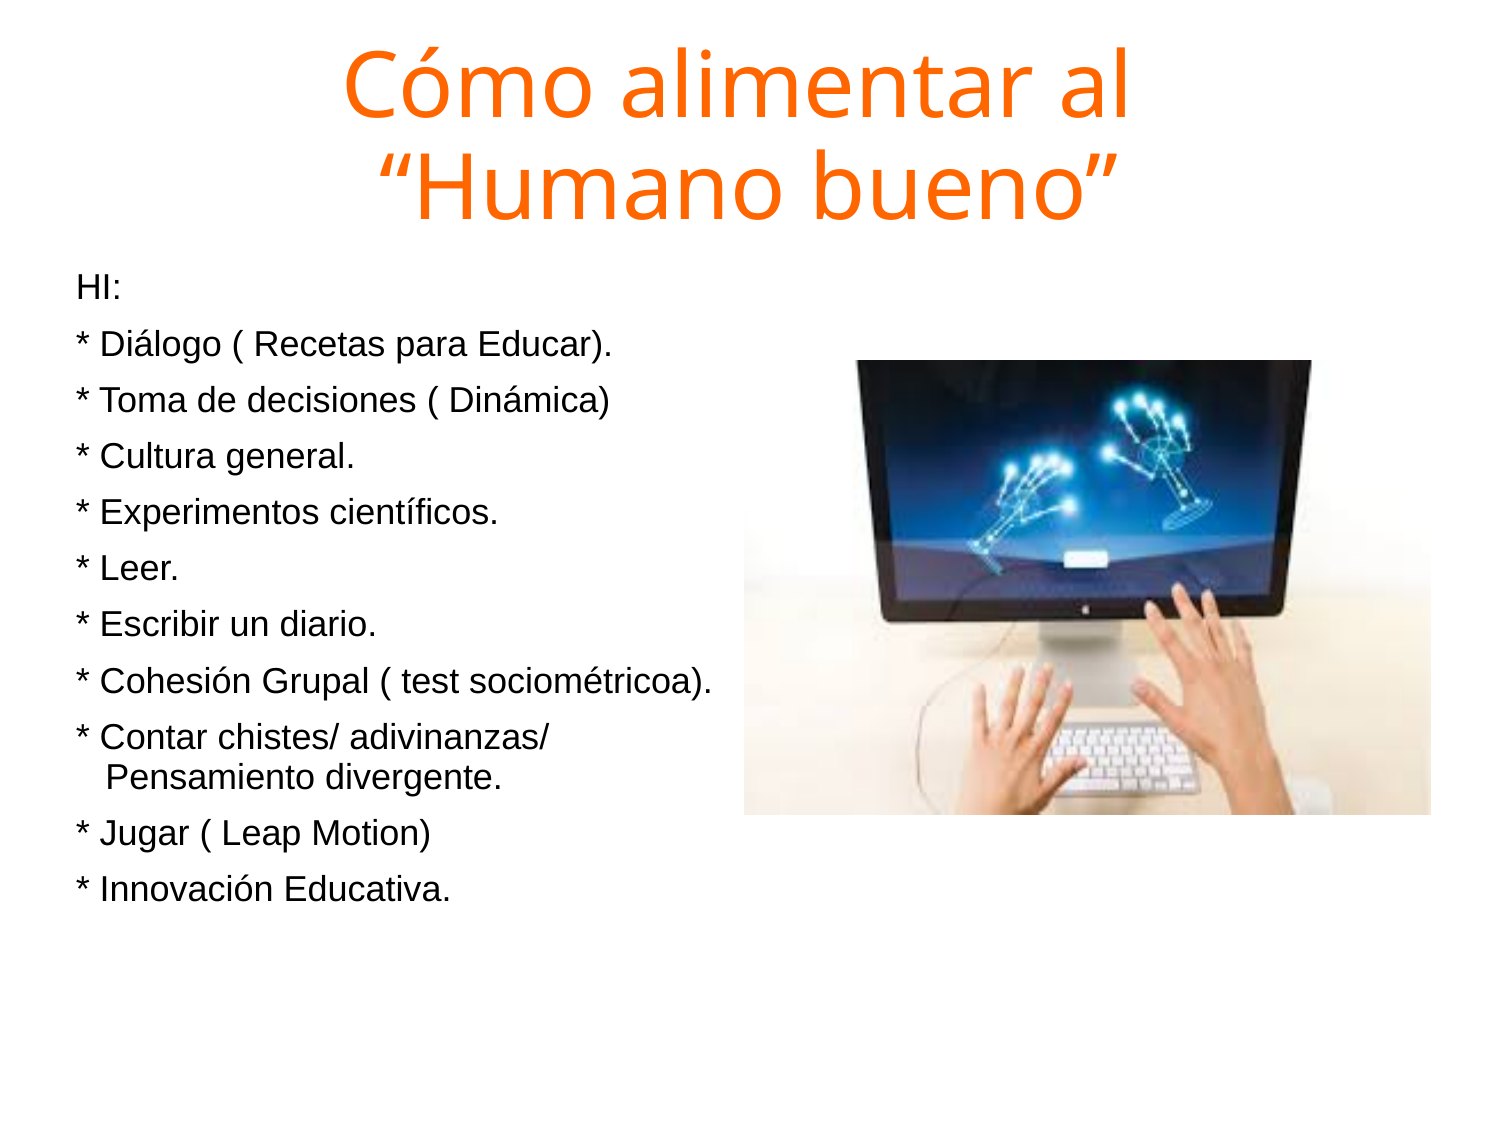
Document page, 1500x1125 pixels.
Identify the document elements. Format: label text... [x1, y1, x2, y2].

list HI: * Diálogo ( Recetas para Educar). * Toma de decisiones ( Dinámica) * Cultura general. * Experimentos científicos. * Leer. * Escribir un diario. * Cohesión Grupal ( test sociométricoa). * Contar chistes/ adivinanzas/ Pensamiento divergente. * Jugar ( Leap Motion) * Innovación Educativa. [75, 263, 734, 915]
title Cómo alimentar al “Humano bueno” [74, 35, 1425, 241]
picture [744, 360, 1431, 815]
